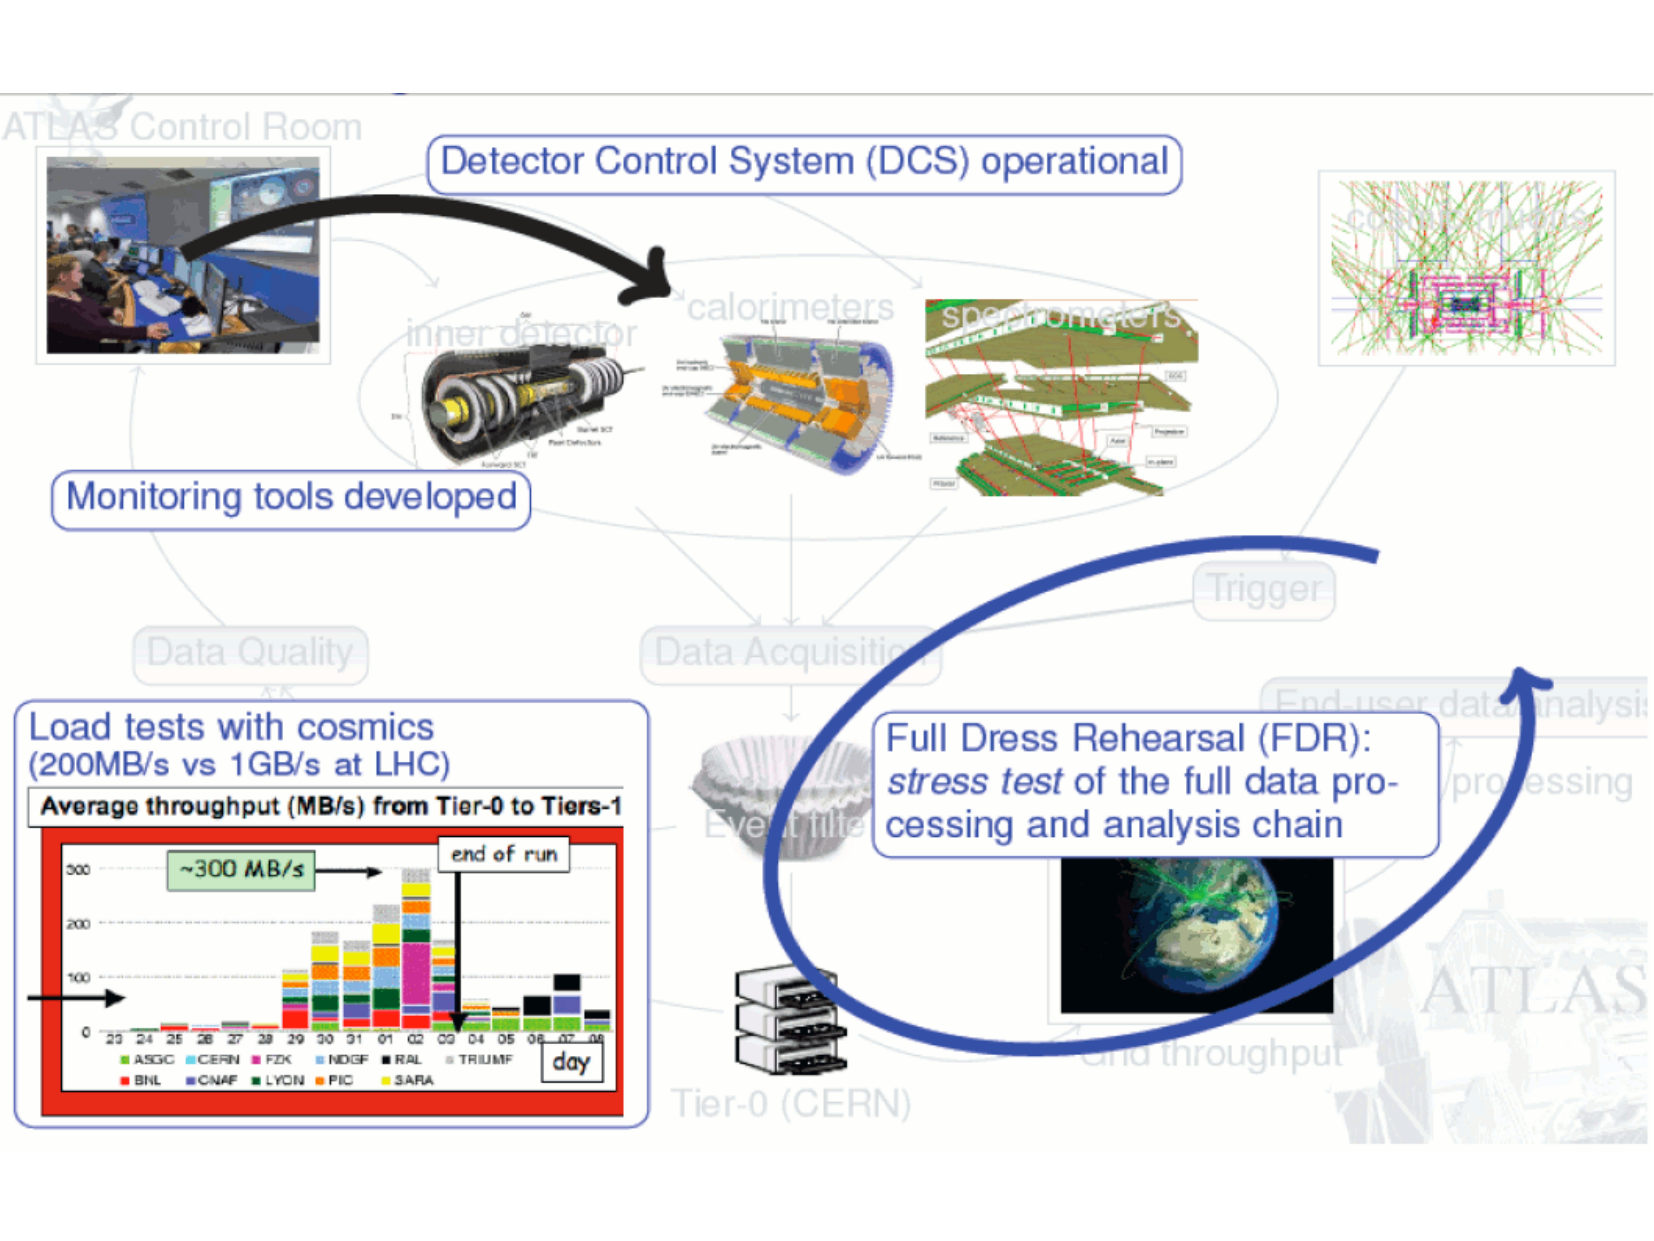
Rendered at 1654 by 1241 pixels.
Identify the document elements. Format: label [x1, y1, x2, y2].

picture [0, 93, 1654, 1152]
